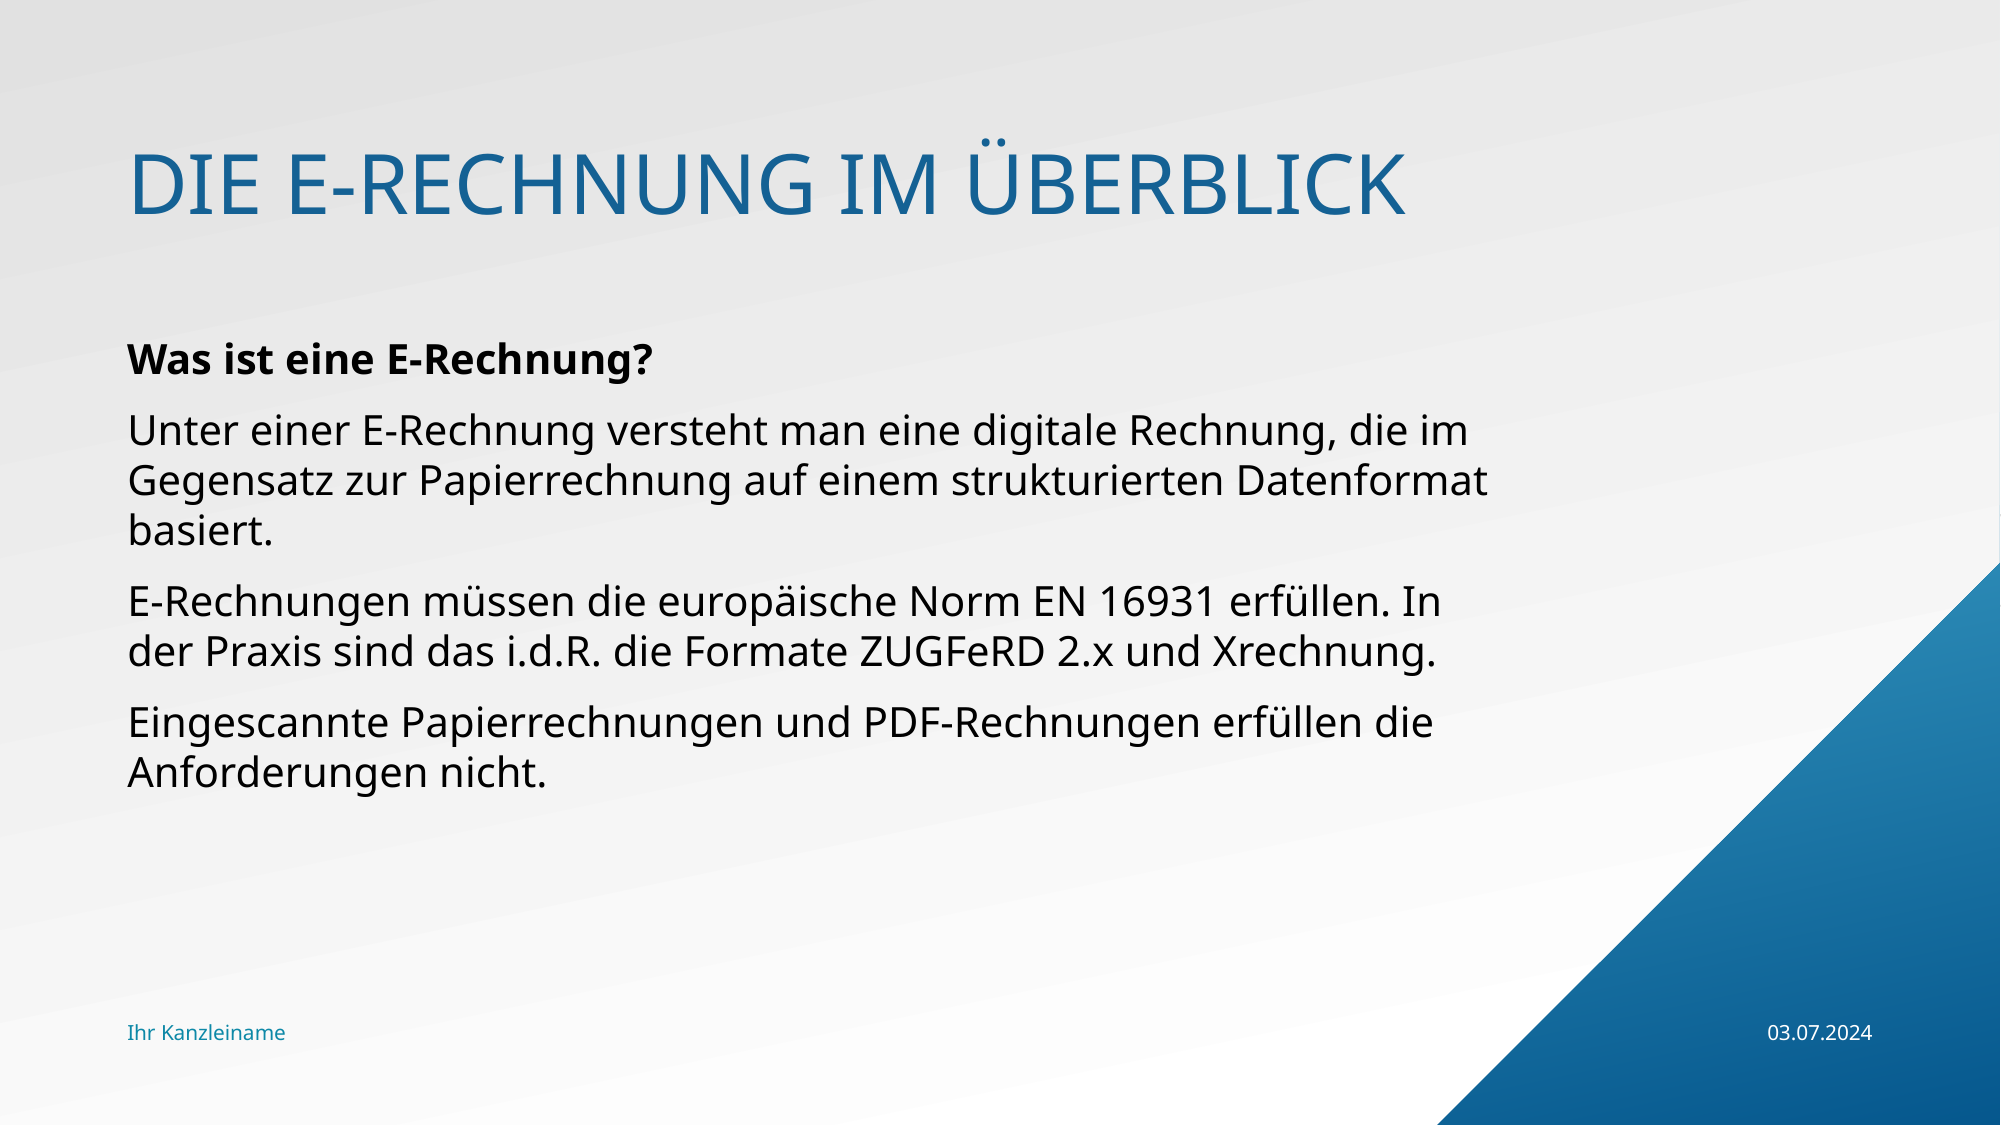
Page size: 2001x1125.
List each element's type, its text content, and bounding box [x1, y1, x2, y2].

title DIE E-RECHNUNG IM ÜBERBLICK [112, 57, 1513, 267]
footer Ihr Kanzleiname [112, 1012, 1350, 1073]
slide_number 03.07.2024 [1624, 1012, 1888, 1073]
text_box [0, 0, 2000, 1125]
list Was ist eine E-Rechnung? Unter einer E-Rechnung versteht man eine digitale Rechnung, die im Gegensatz zur Papierrechnung auf einem strukturierten Datenformat basiert. E-Rechnungen müssen die europäische Norm EN 16931 erfüllen. In der Praxis sind das i.d.R. die Formate ZUGFeRD 2.x und Xrechnung. Eingescannte Papierrechnungen und PDF-Rechnungen erfüllen die Anforderungen nicht. [112, 267, 1513, 861]
